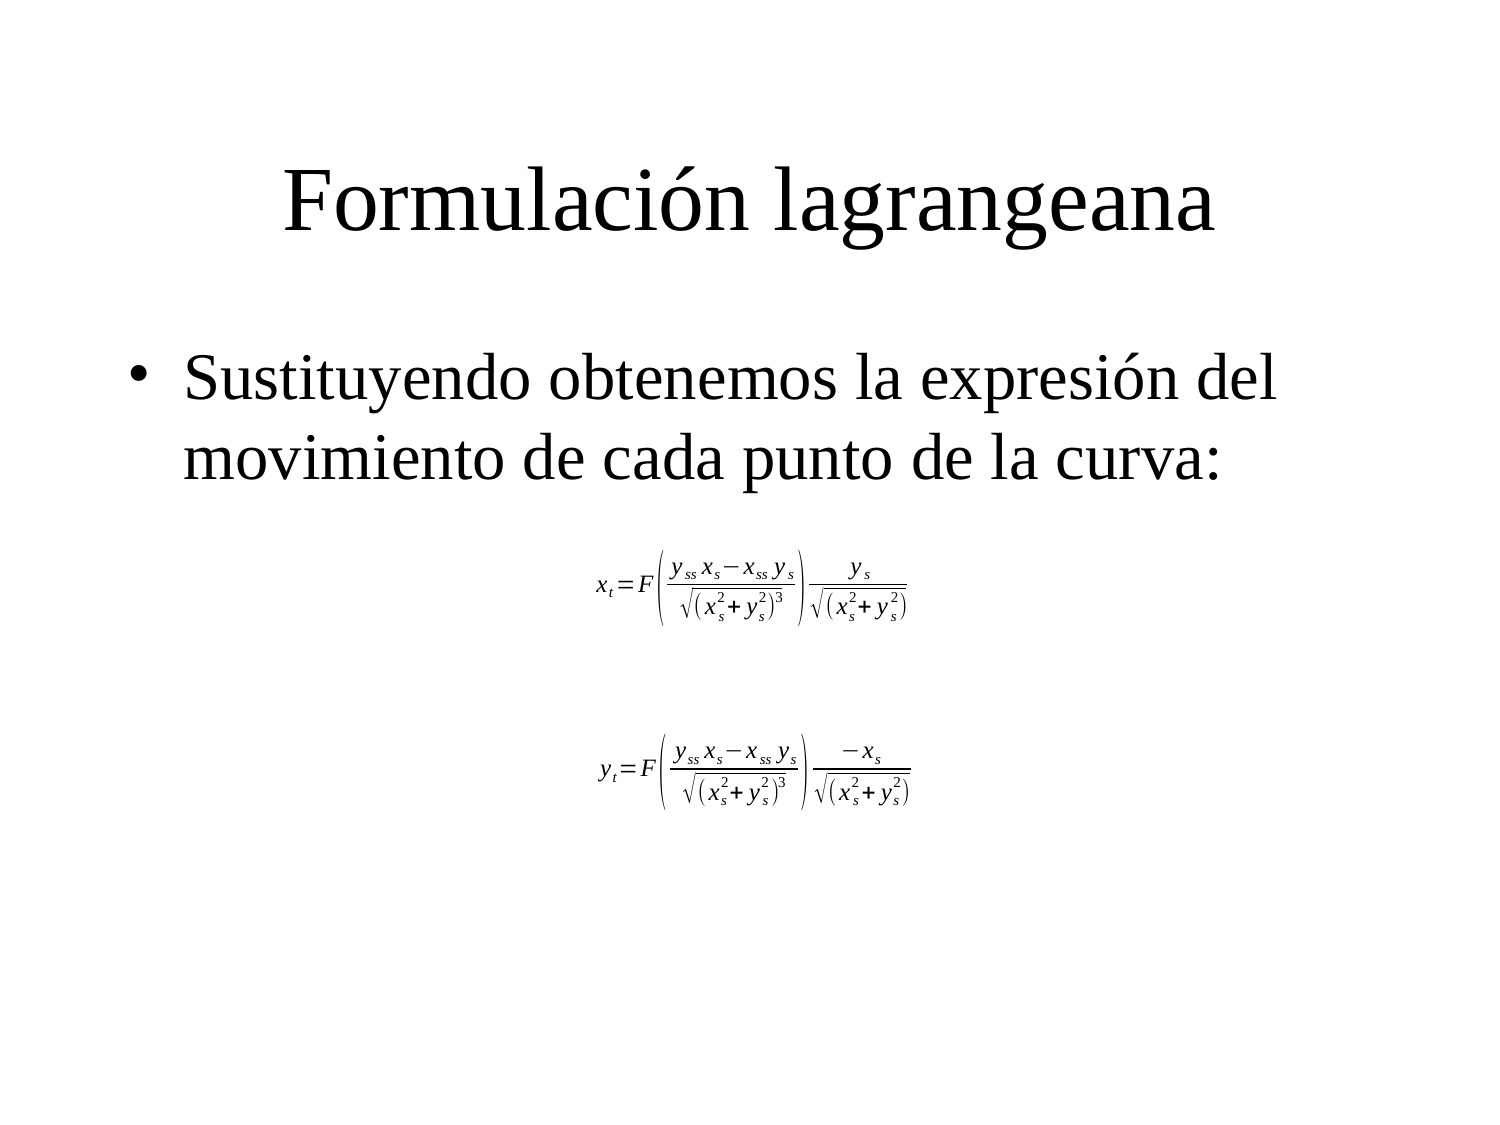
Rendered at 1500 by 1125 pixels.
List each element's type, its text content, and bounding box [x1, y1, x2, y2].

text_box Sustituyendo obtenemos la expresión del movimiento de cada punto de la curva: [112, 324, 1388, 1001]
text_box Formulación lagrangeana [112, 99, 1388, 288]
chart [590, 732, 919, 813]
chart [589, 547, 915, 628]
